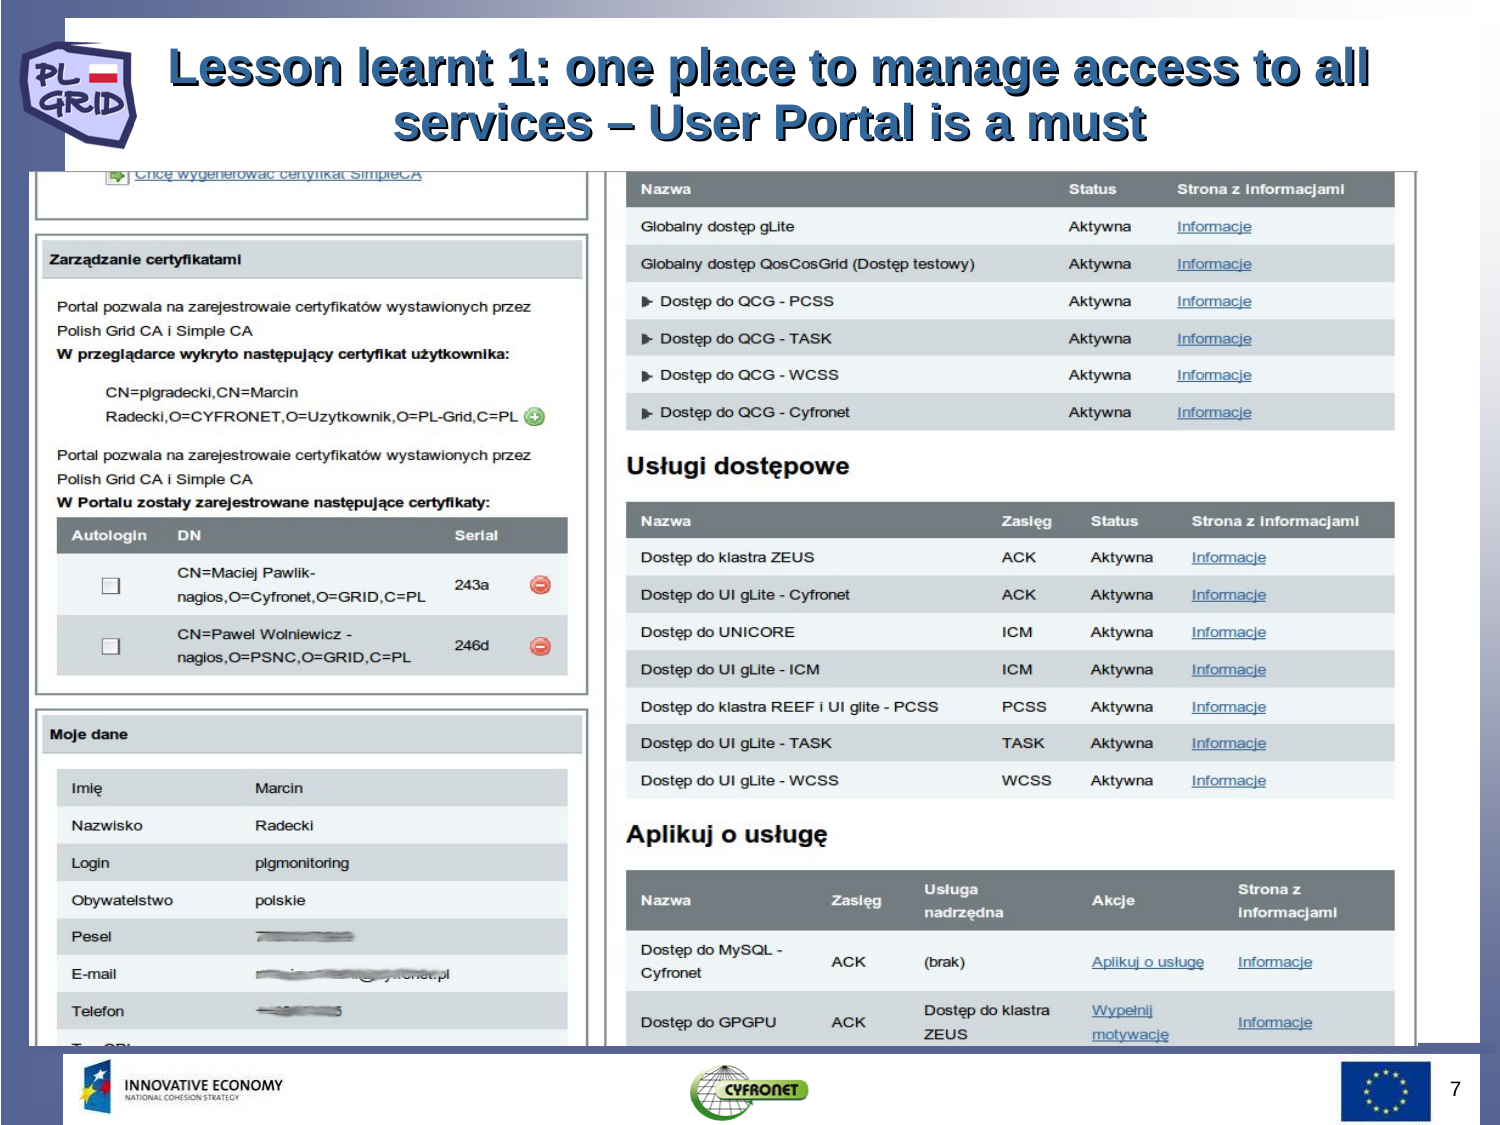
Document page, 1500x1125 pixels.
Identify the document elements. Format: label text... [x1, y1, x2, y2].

title Lesson learnt 1: one place to manage access to all services – User Portal is a must [127, 22, 1412, 167]
picture [0, 0, 1500, 1125]
